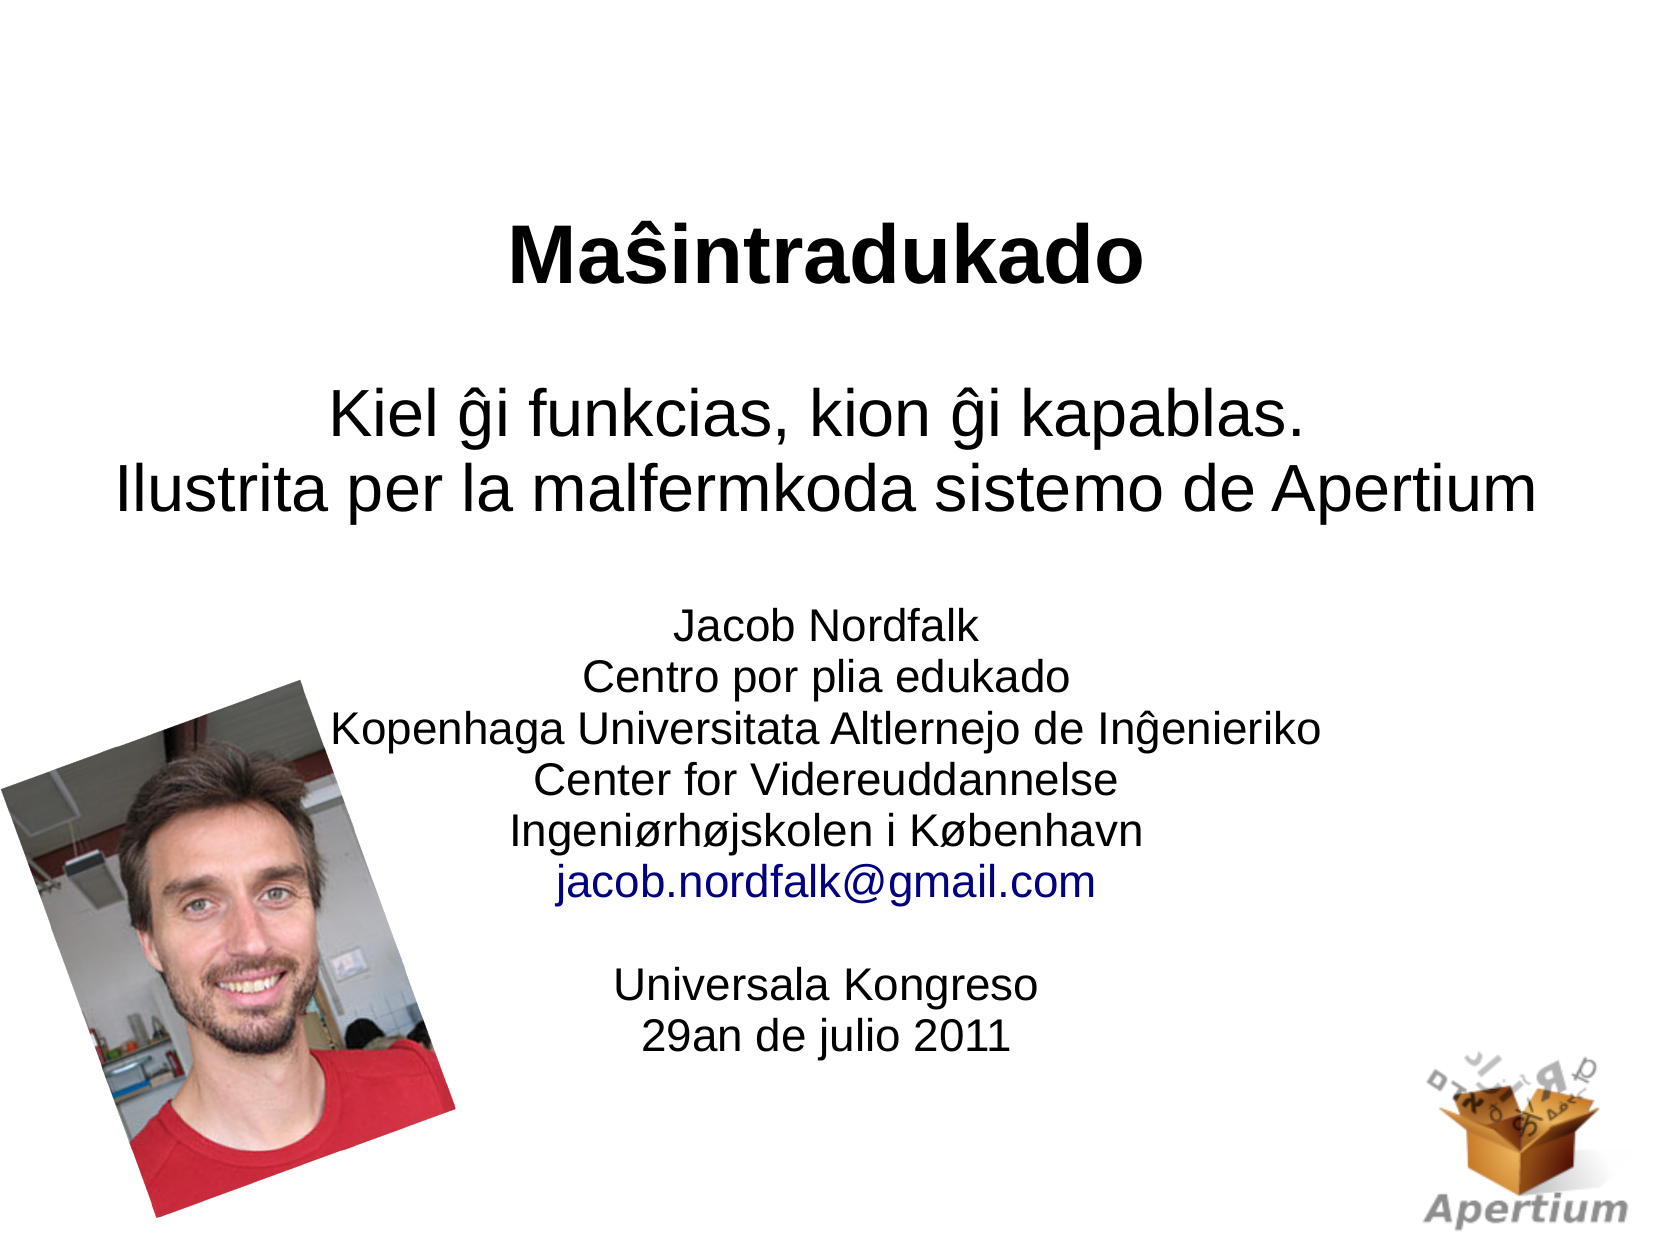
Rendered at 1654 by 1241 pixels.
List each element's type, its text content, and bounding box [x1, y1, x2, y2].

picture [1417, 1033, 1633, 1241]
picture [0, 679, 456, 1218]
subtitle Maŝintradukado Kiel ĝi funkcias, kion ĝi kapablas. Ilustrita per la malfermkoda sistemo de Apertium Jacob Nordfalk Centro por plia edukado Kopenhaga Universitata Altlernejo de Inĝenieriko Center for Videreuddannelse Ingeniørhøjskolen i København jacob.nordfalk@gmail.com Universala Kongreso 29an de julio 2011 [82, 21, 1571, 1137]
